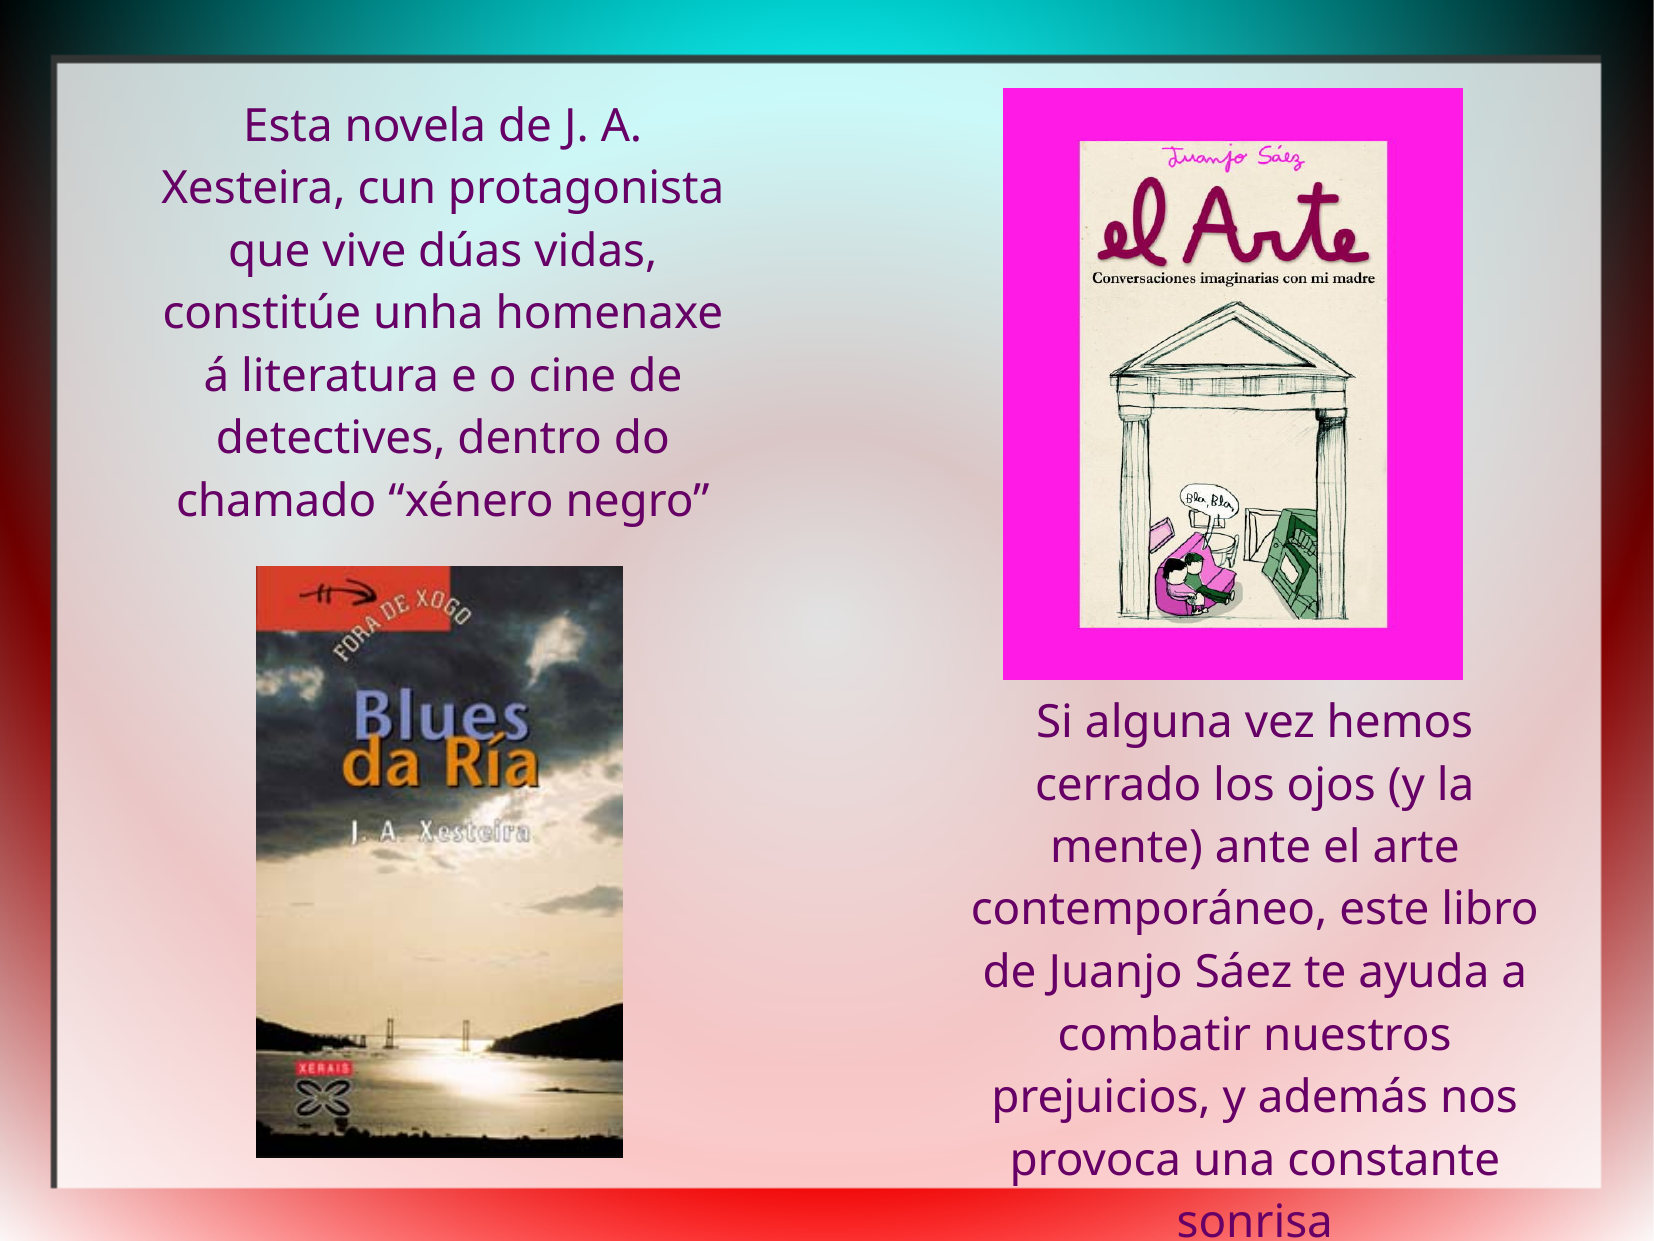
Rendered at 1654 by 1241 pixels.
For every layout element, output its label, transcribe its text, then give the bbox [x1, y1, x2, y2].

text_box Si alguna vez hemos cerrado los ojos (y la mente) ante el arte contemporáneo, este libro de Juanjo Sáez te ayuda a combatir nuestros prejuicios, y además nos provoca una constante sonrisa [944, 680, 1565, 1176]
picture [0, 0, 1654, 1241]
text_box Esta novela de J. A. Xesteira, cun protagonista que vive dúas vidas, constitúe unha homenaxe á literatura e o cine de detectives, dentro do chamado “xénero negro” [135, 84, 751, 633]
